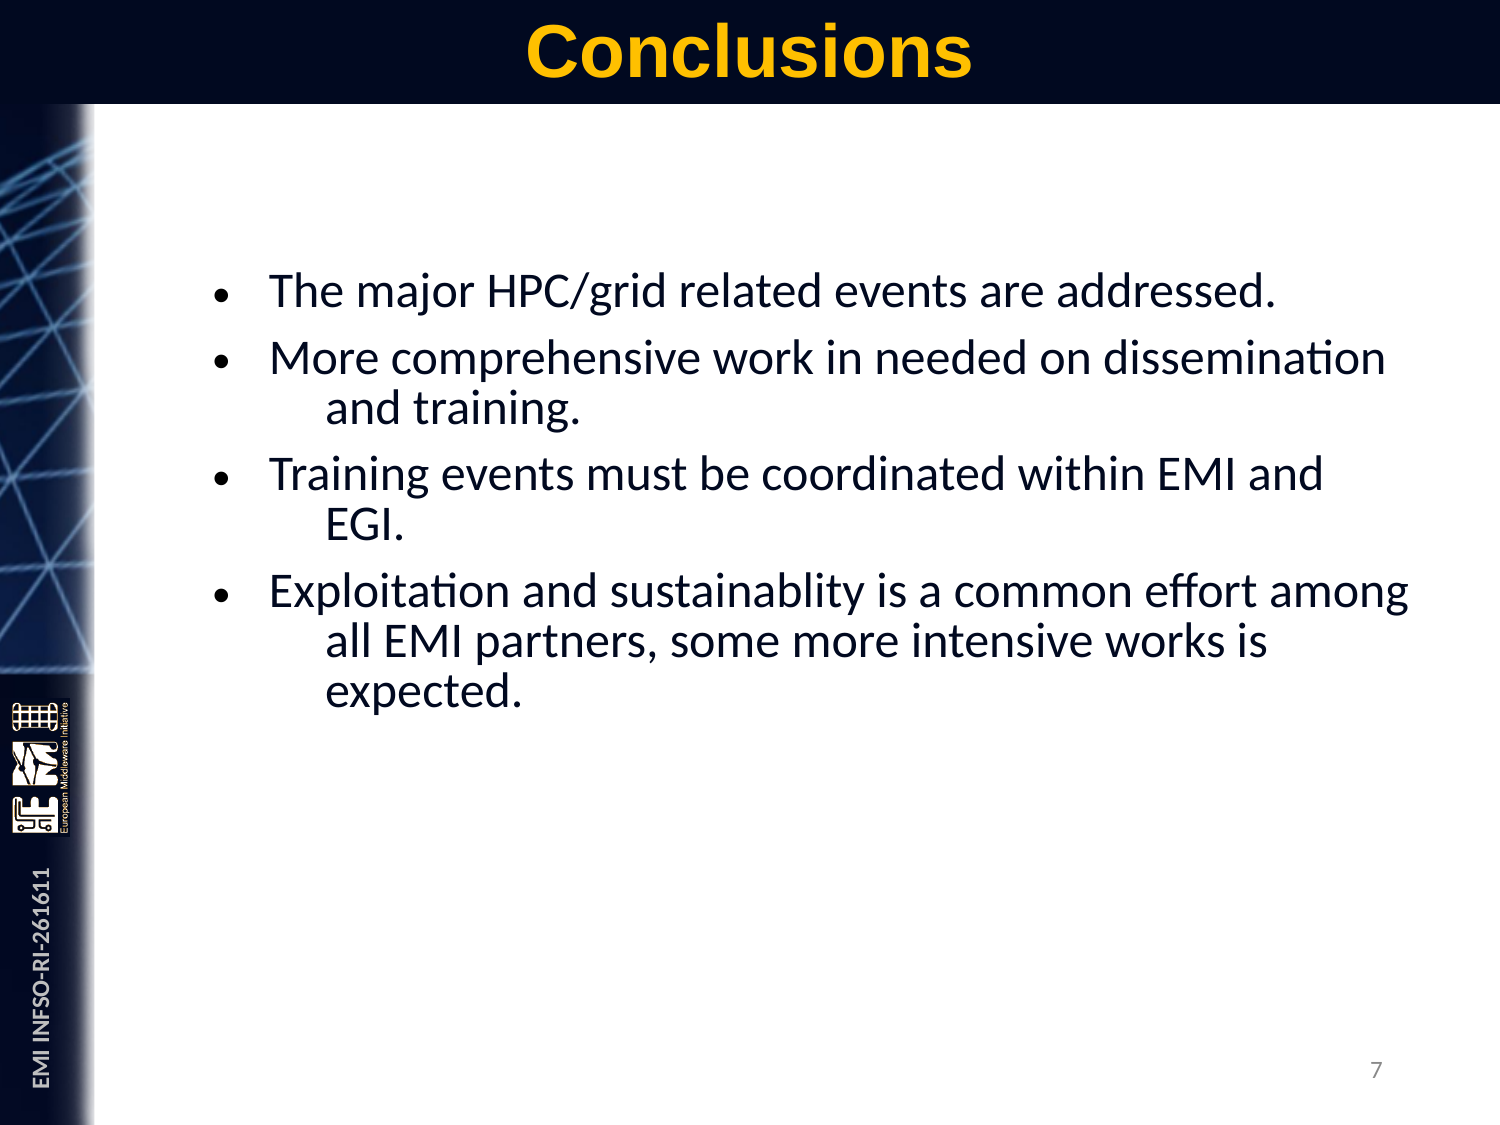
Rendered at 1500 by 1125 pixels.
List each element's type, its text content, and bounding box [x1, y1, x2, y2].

list The major HPC/grid related events are addressed. More comprehensive work in needed on dissemination and training. Training events must be coordinated within EMI and EGI. Exploitation and sustainablity is a common effort among all EMI partners, some more intensive works is expected. [197, 262, 1426, 1005]
text_box <szám> [1354, 1042, 1424, 1103]
title Conclusions [0, 0, 1500, 104]
picture [0, 104, 105, 1125]
